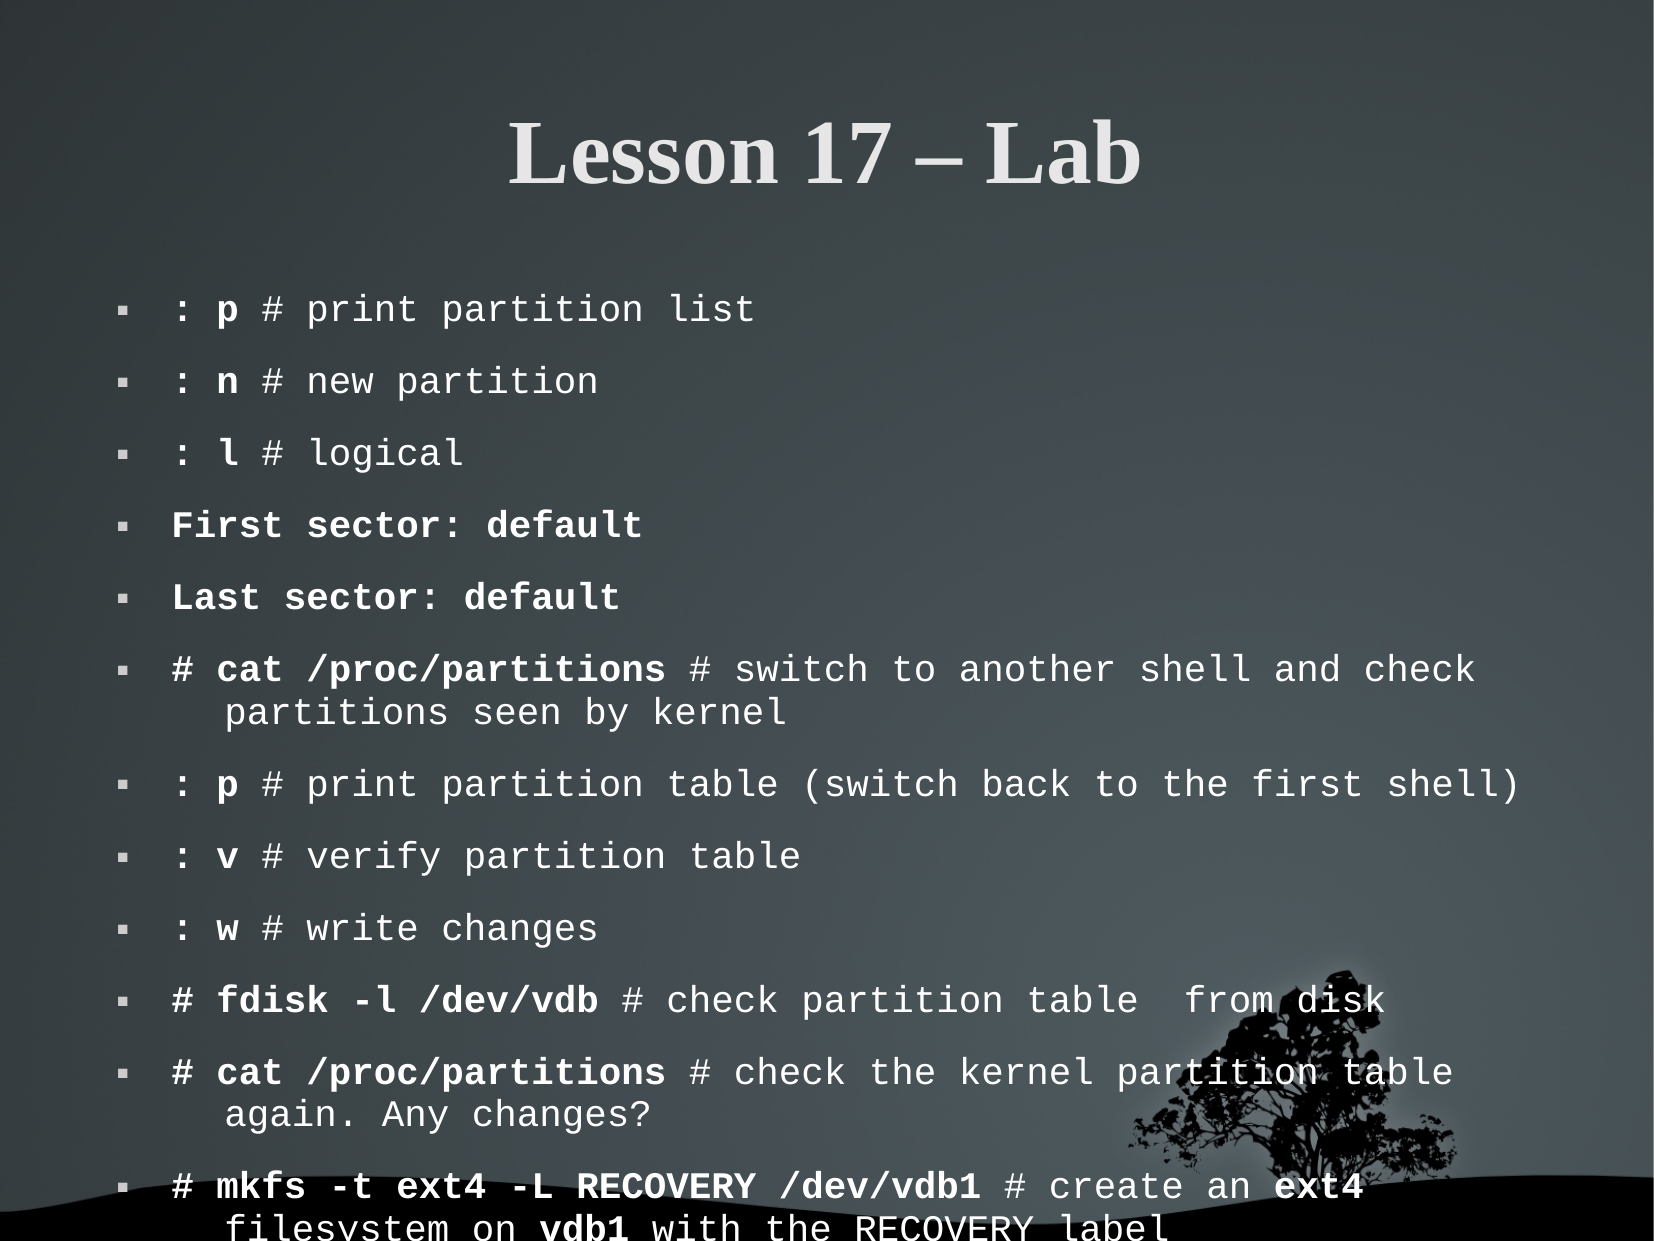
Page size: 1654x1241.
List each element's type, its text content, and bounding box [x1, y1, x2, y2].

picture [260, 1237, 281, 1241]
picture [670, 1237, 684, 1241]
picture [805, 1237, 816, 1241]
picture [1008, 1237, 1021, 1241]
picture [330, 1237, 346, 1241]
picture [957, 1237, 969, 1241]
picture [688, 1237, 705, 1241]
picture [487, 1237, 497, 1241]
picture [936, 1237, 953, 1241]
picture [627, 1237, 655, 1241]
picture [235, 1237, 256, 1241]
picture [972, 1237, 992, 1241]
picture [513, 1237, 547, 1241]
picture [1024, 1237, 1068, 1241]
picture [915, 1237, 928, 1241]
picture [375, 1237, 390, 1241]
picture [553, 1237, 567, 1241]
picture [860, 1237, 871, 1241]
picture [1117, 1237, 1131, 1241]
picture [774, 1237, 789, 1241]
picture [1070, 1237, 1084, 1241]
picture [391, 1237, 411, 1241]
picture [738, 1237, 773, 1241]
picture [0, 0, 1654, 1241]
picture [307, 1237, 320, 1241]
picture [995, 1237, 1006, 1241]
picture [283, 1237, 298, 1241]
picture [706, 1237, 722, 1241]
picture [825, 1237, 857, 1241]
picture [349, 1237, 365, 1241]
list : p # print partition list : n # new partition : l # logical First sector: default Last sector: default # cat /proc/partitions # switch to another shell and check partitions seen by kernel : p # print partition table (switch back to the first shell) : v # verify partition table : w # write changes # fdisk -l /dev/vdb # check partition table from disk # cat /proc/partitions # check the kernel partition table again. Any changes? # mkfs -t ext4 -L RECOVERY /dev/vdb1 # create an ext4 filesystem on vdb1 with the RECOVERY label # mkfs.ext4 -L BACKUP /dev/vdb6 # create an ext4 filesystem on vdb6 with the BACKUP label [82, 290, 1571, 1237]
picture [1140, 1237, 1158, 1241]
picture [447, 1237, 478, 1241]
picture [882, 1237, 907, 1241]
title Lesson 17 – Lab [82, 49, 1571, 257]
